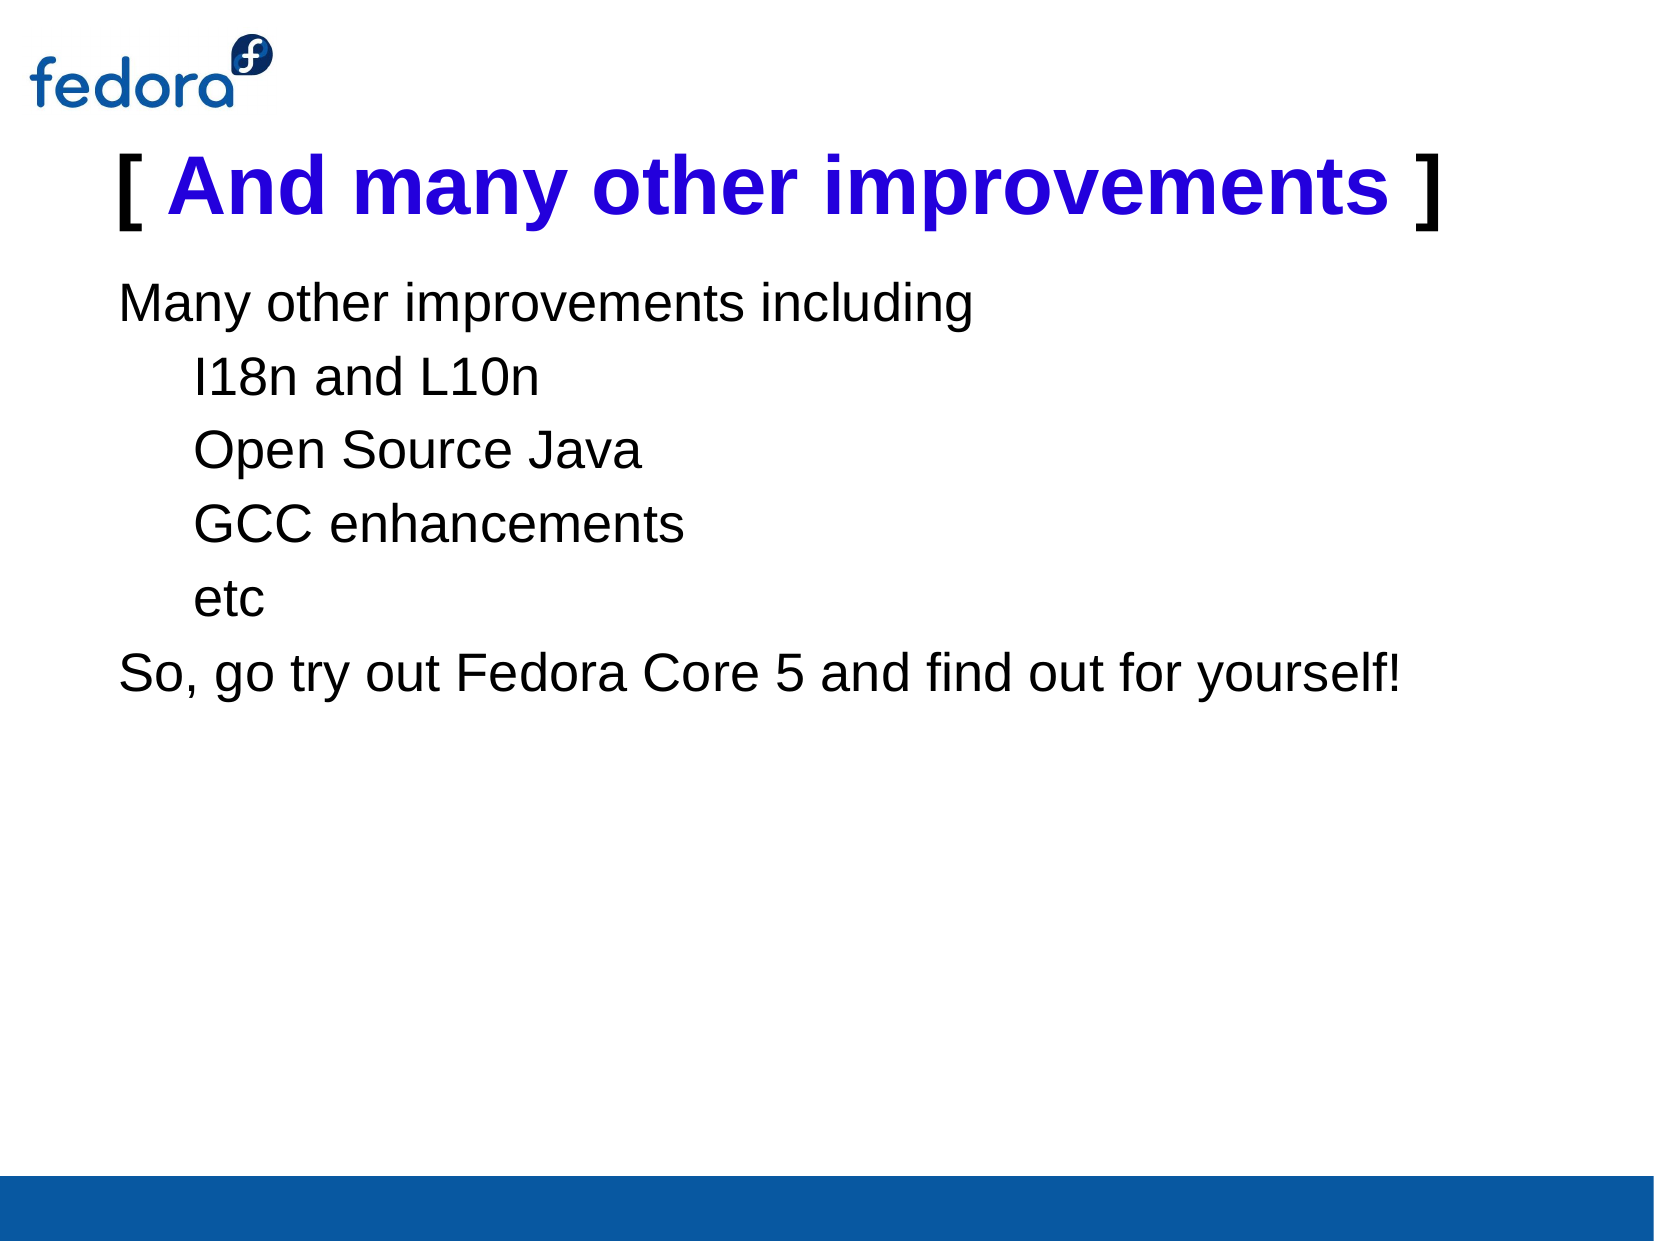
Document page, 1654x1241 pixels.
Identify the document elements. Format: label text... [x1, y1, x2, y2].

list Many other improvements including I18n and L10n Open Source Java GCC enhancements etc So, go try out Fedora Core 5 and find out for yourself! [118, 272, 1524, 1141]
title [ And many other improvements ] [115, 130, 1521, 241]
picture [0, 1176, 1654, 1241]
picture [22, 27, 277, 115]
